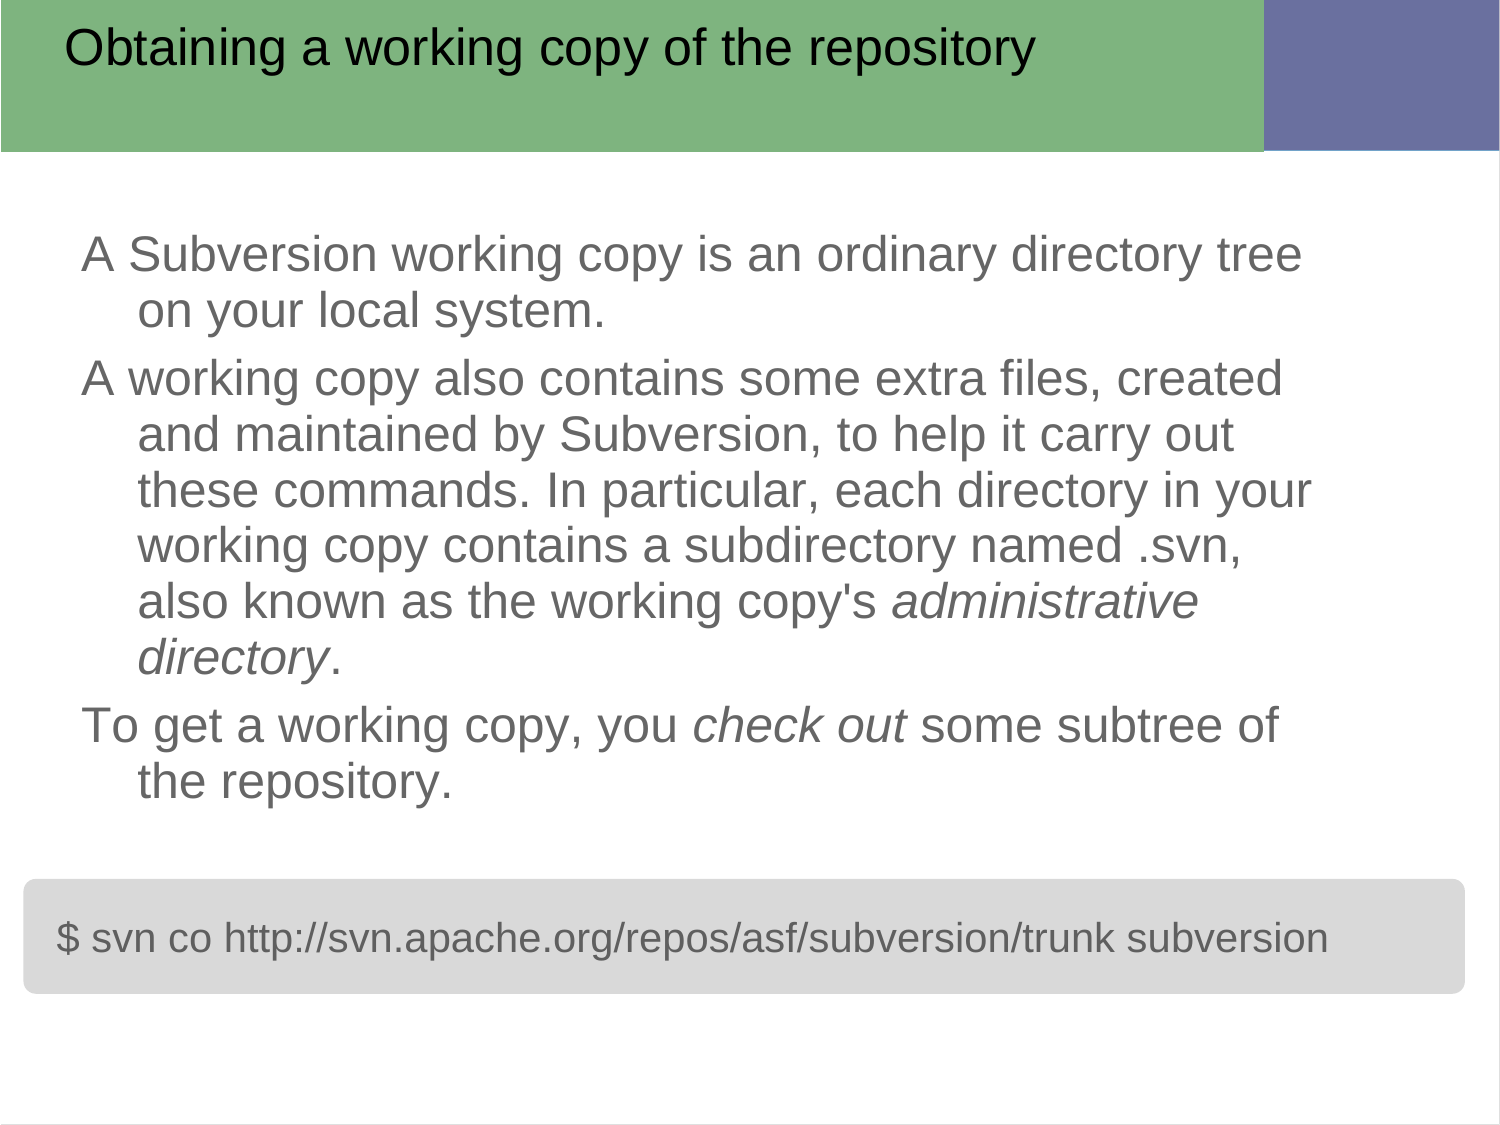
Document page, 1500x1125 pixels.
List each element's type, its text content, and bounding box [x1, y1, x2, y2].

title Obtaining a working copy of the repository [49, 16, 1253, 90]
list A Subversion working copy is an ordinary directory tree on your local system. A working copy also contains some extra files, created and maintained by Subversion, to help it carry out these commands. In particular, each directory in your working copy contains a subdirectory named .svn, also known as the working copy's administrative directory. To get a working copy, you check out some subtree of the repository. [66, 219, 1342, 878]
picture [0, 0, 1500, 1125]
text_box $ svn co http://svn.apache.org/repos/asf/subversion/trunk subversion [23, 878, 1465, 994]
